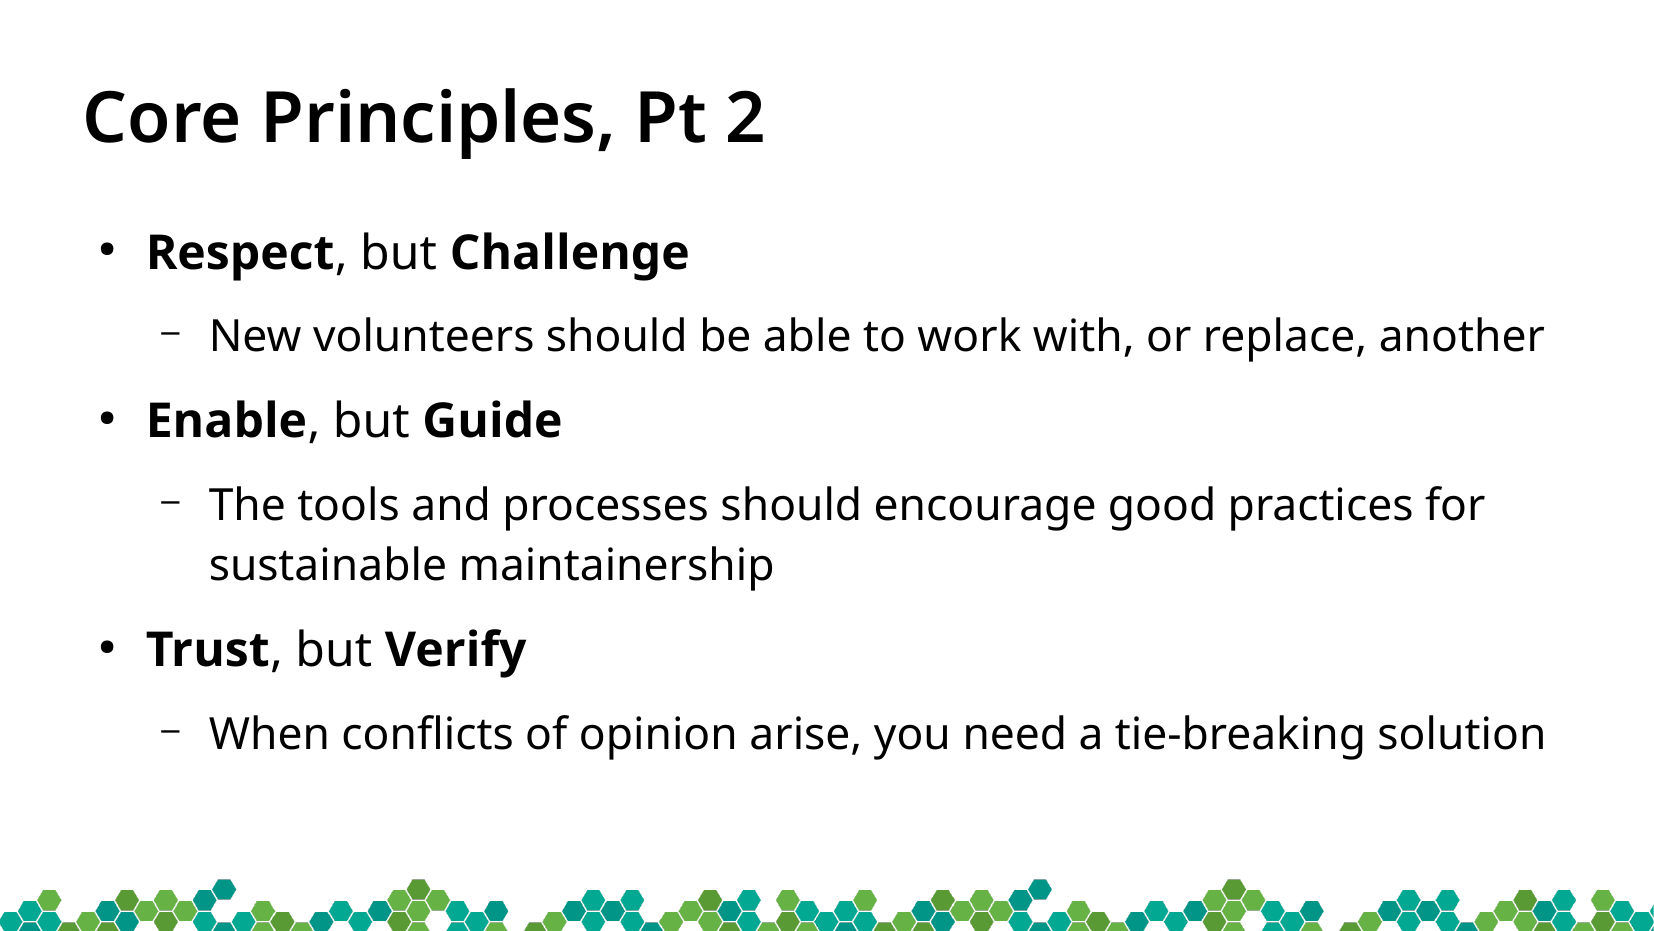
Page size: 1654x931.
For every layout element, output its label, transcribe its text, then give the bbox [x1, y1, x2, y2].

picture [0, 871, 1654, 931]
title Core Principles, Pt 2 [82, 37, 1571, 193]
list Respect, but Challenge New volunteers should be able to work with, or replace, another Enable, but Guide The tools and processes should encourage good practices for sustainable maintainership Trust, but Verify When conflicts of opinion arise, you need a tie-breaking solution [82, 217, 1571, 826]
